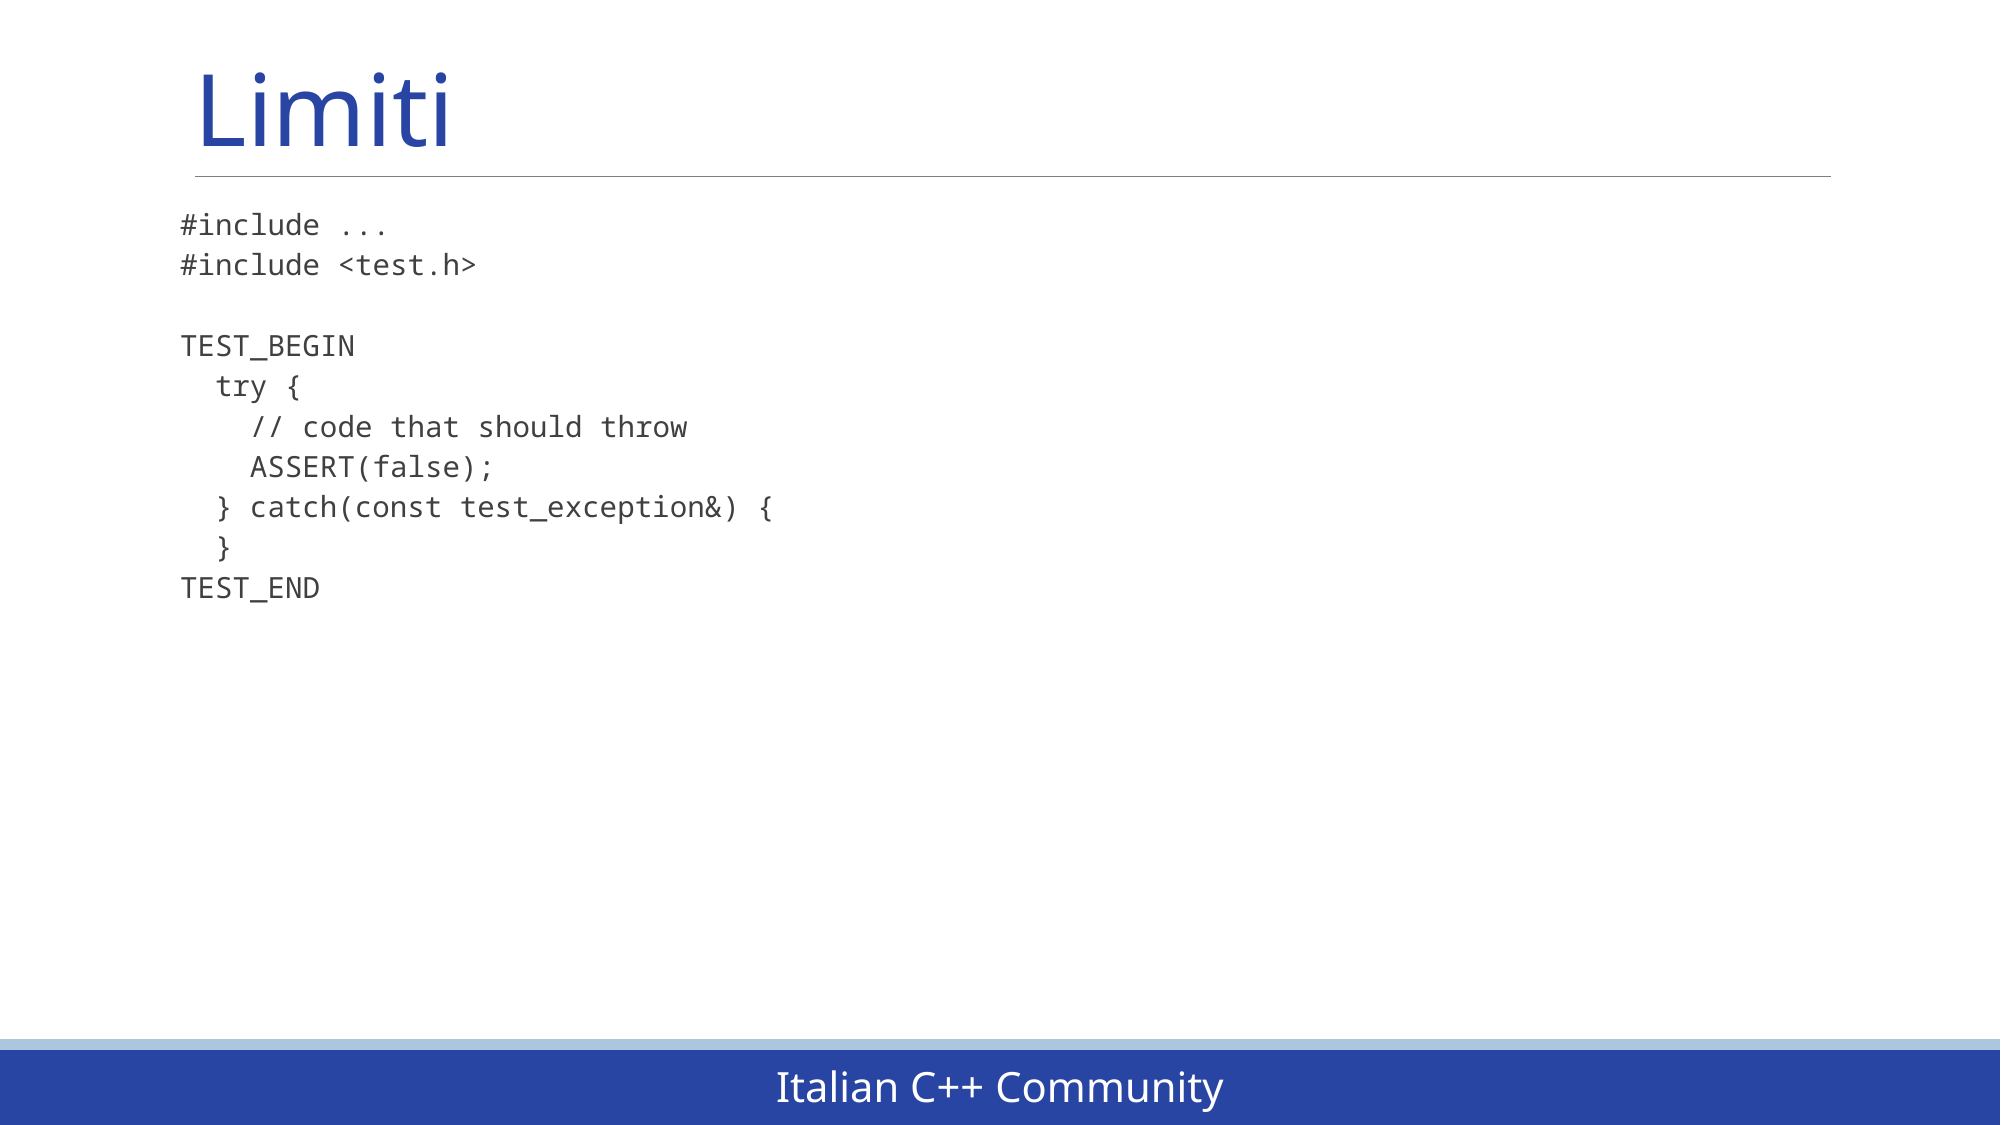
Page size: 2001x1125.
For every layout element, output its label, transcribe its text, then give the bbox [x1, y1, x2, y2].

title Limiti [179, 2, 1830, 175]
list #include ... #include <test.h> TEST_BEGIN try { // code that should throw ASSERT(false); } catch(const test_exception&) { } TEST_END [179, 202, 1830, 1011]
